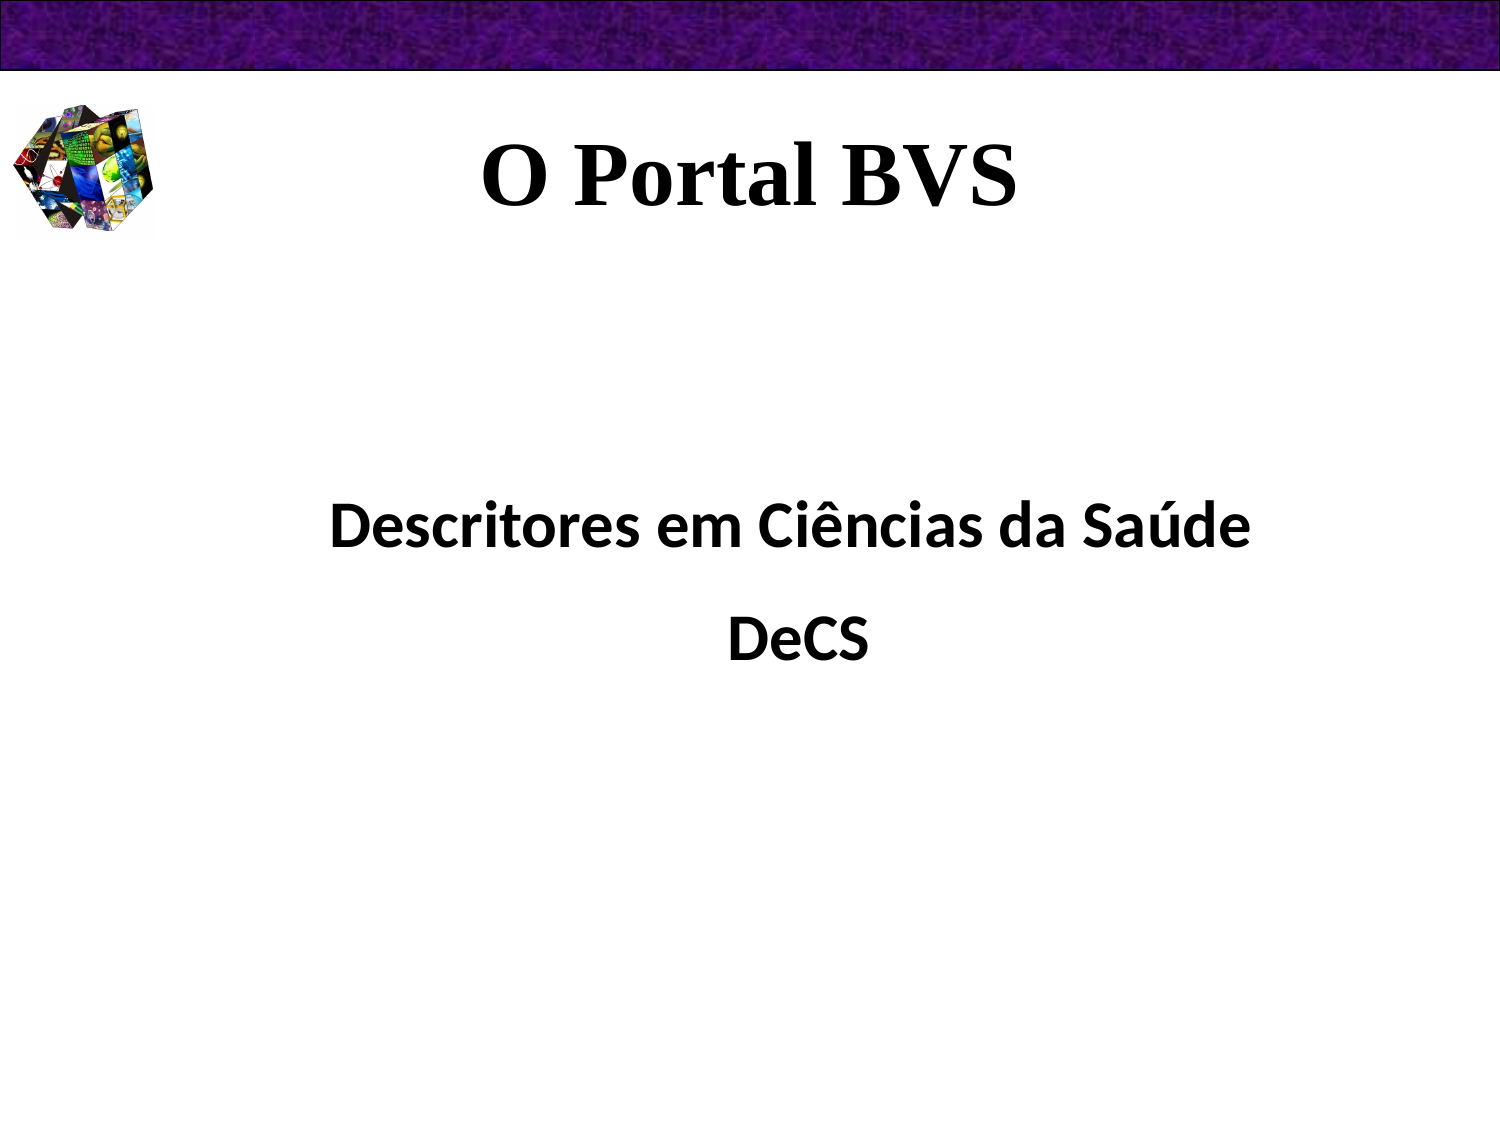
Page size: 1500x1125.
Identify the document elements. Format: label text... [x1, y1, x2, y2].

text_box Descritores em Ciências da Saúde DeCS [314, 472, 1283, 682]
picture [1, 1, 1499, 69]
title O Portal BVS [75, 45, 1425, 233]
